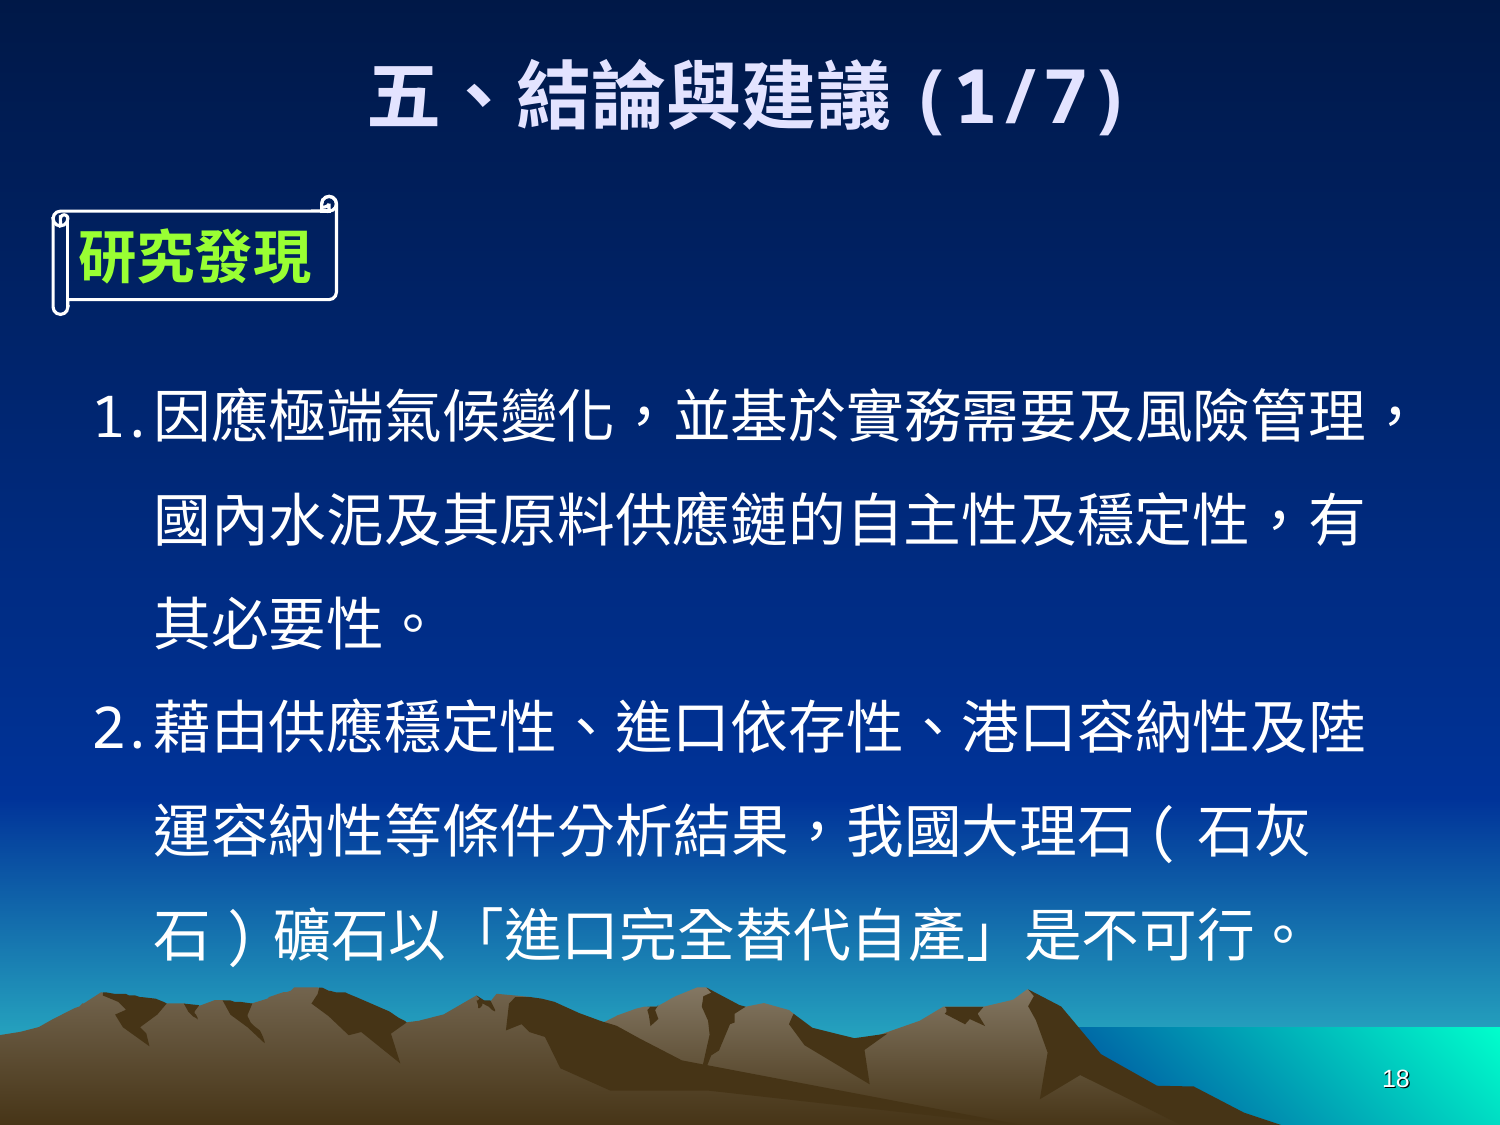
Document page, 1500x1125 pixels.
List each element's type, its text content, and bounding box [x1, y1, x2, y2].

list 因應極端氣候變化，並基於實務需要及風險管理，國內水泥及其原料供應鏈的自主性及穩定性，有其必要性。 藉由供應穩定性、進口依存性、港口容納性及陸運容納性等條件分析結果，我國大理石(石灰石)礦石以「進口完全替代自產」是不可行。 [76, 338, 1400, 977]
text_box 研究發現 [53, 206, 337, 300]
text_box <編號> [1074, 1025, 1426, 1101]
text_box 研究發現 [53, 222, 68, 315]
title 五、結論與建議(1/7) [75, 37, 1426, 149]
